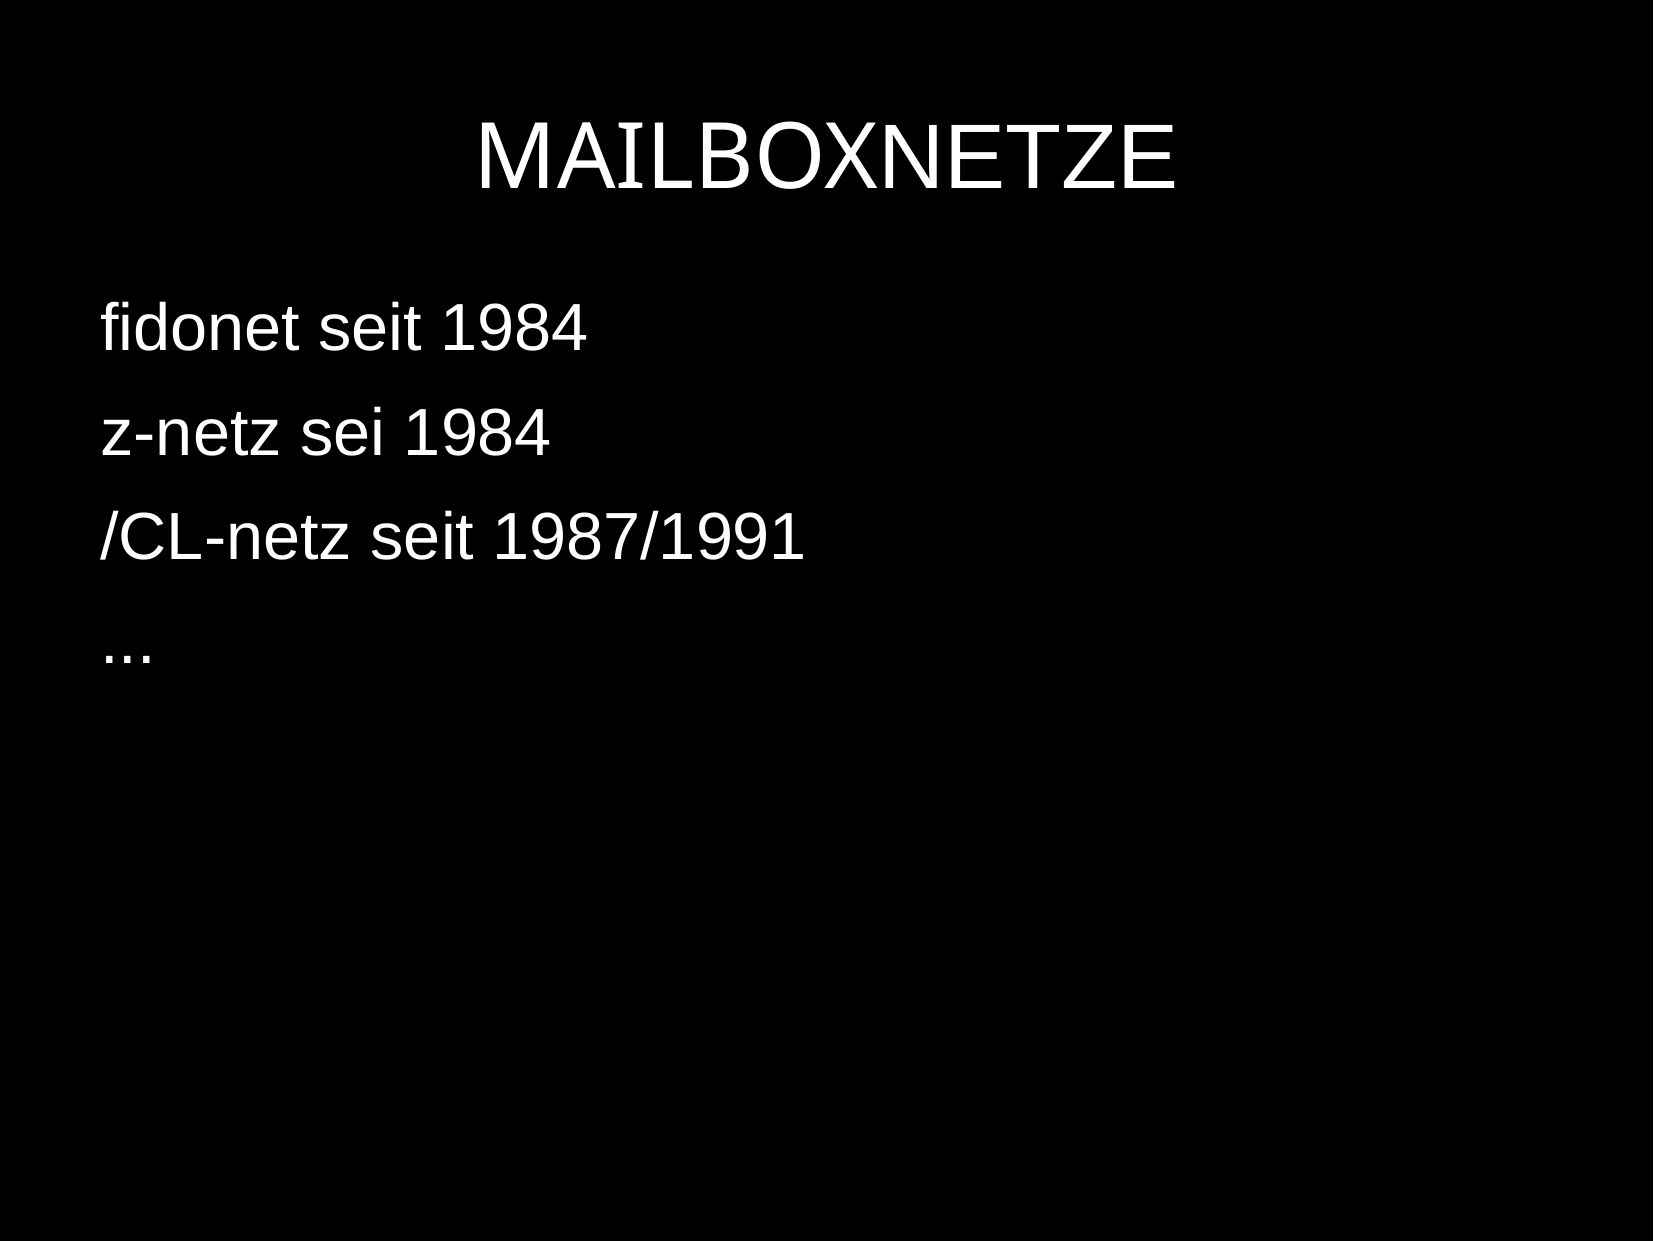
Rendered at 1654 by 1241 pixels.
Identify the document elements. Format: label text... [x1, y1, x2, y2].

title MAILBOXNETZE [82, 56, 1571, 250]
list fidonet seit 1984 z-netz sei 1984 /CL-netz seit 1987/1991 ... [82, 290, 1571, 1186]
